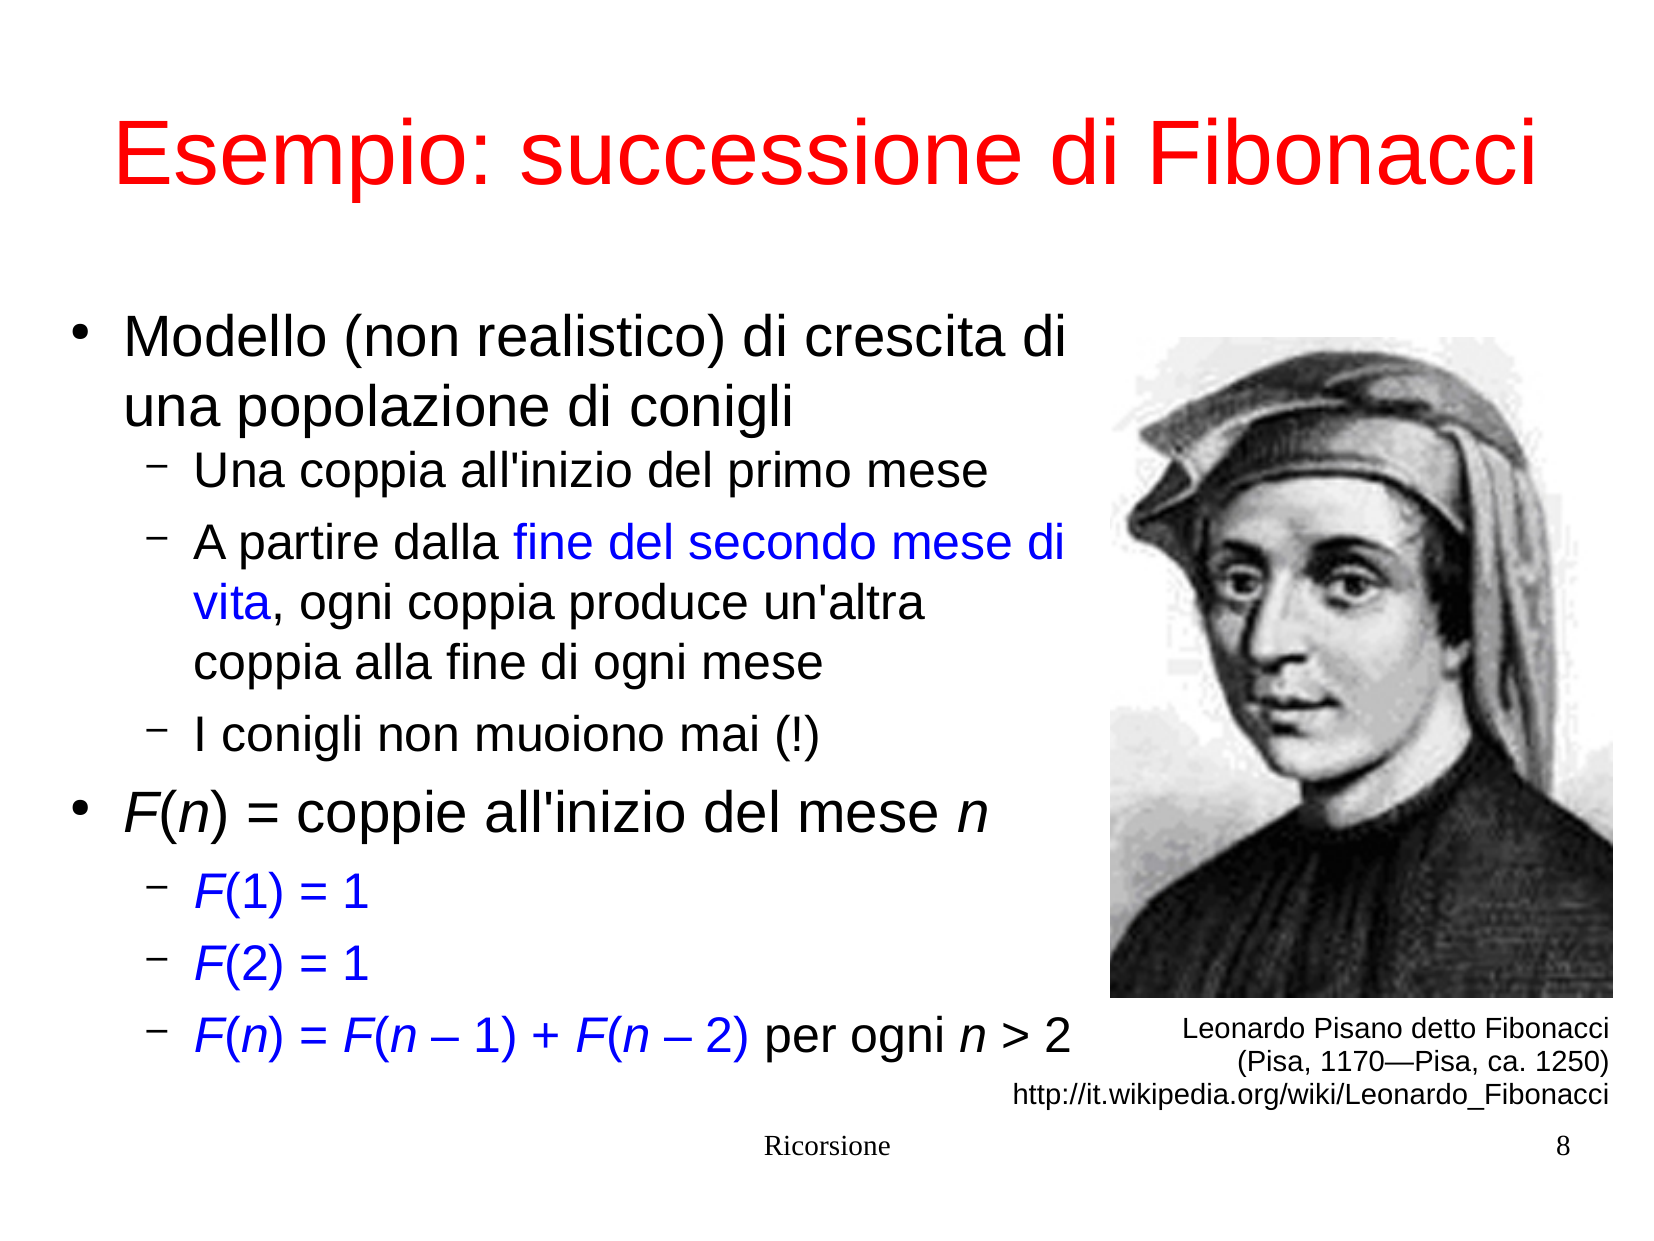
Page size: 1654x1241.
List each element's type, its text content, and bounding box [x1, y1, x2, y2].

text_box Leonardo Pisano detto Fibonacci (Pisa, 1170—Pisa, ca. 1250) http://it.wikipedia.org/wiki/Leonardo_Fibonacci [1012, 1012, 1613, 1126]
title Esempio: successione di Fibonacci [82, 49, 1571, 257]
picture [1110, 337, 1613, 998]
list Modello (non realistico) di crescita di una popolazione di conigli Una coppia all'inizio del primo mese A partire dalla fine del secondo mese di vita, ogni coppia produce un'altra coppia alla fine di ogni mese I conigli non muoiono mai (!) F(n) = coppie all'inizio del mese n F(1) = 1 F(2) = 1 F(n) = F(n – 1) + F(n – 2) per ogni n > 2 [37, 290, 1088, 1109]
